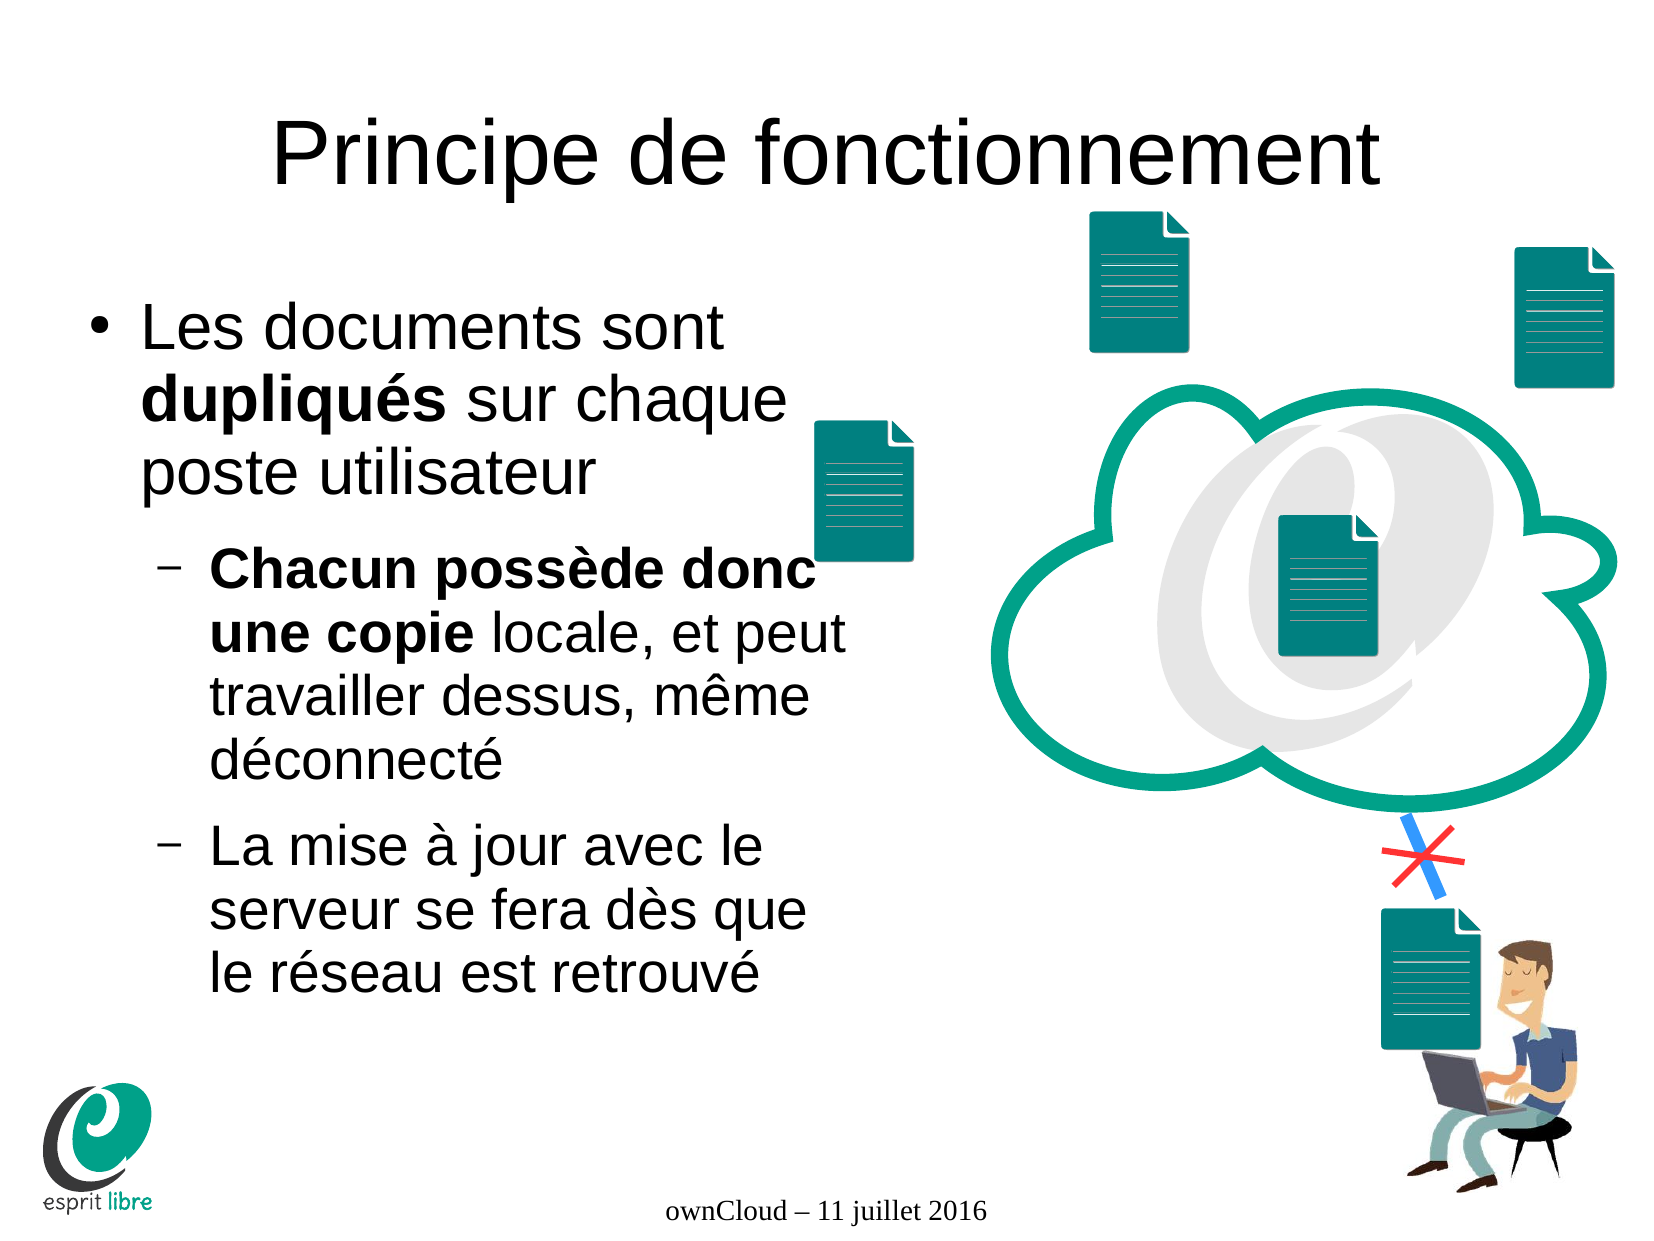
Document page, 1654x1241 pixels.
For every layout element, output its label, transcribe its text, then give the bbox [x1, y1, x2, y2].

list Les documents sont dupliqués sur chaque poste utilisateur Chacun possède donc une copie locale, et peut travailler dessus, même déconnecté La mise à jour avec le serveur se fera dès que le réseau est retrouvé [70, 290, 1187, 1010]
picture [1062, 200, 1221, 358]
picture [787, 409, 945, 567]
title Principe de fonctionnement [82, 49, 1571, 257]
picture [980, 236, 1646, 815]
picture [1354, 897, 1619, 1193]
